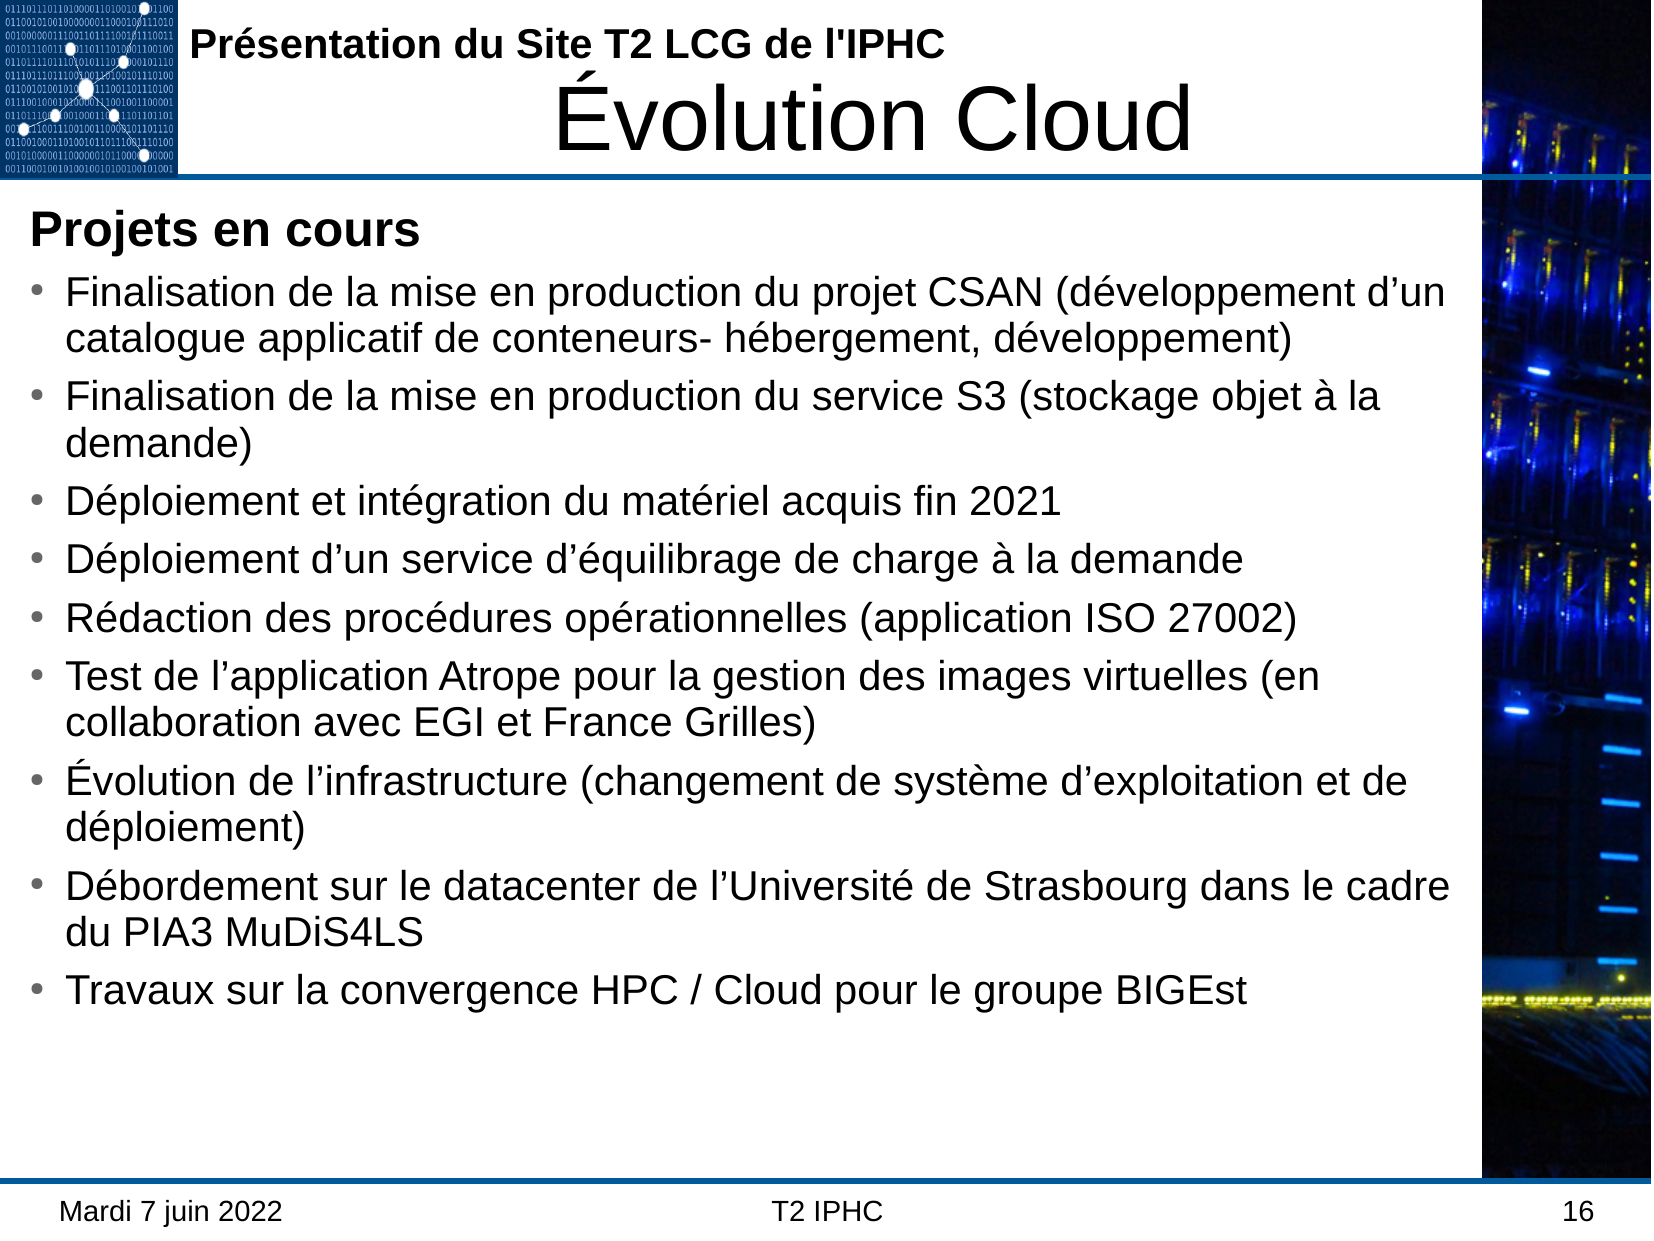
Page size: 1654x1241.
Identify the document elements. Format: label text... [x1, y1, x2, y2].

picture [0, 0, 178, 178]
title Évolution Cloud [177, 67, 1571, 171]
picture [1482, 0, 1651, 174]
text_box Projets en cours Finalisation de la mise en production du projet CSAN (développement d’un catalogue applicatif de conteneurs- hébergement, développement) Finalisation de la mise en production du service S3 (stockage objet à la demande) Déploiement et intégration du matériel acquis fin 2021 Déploiement d’un service d’équilibrage de charge à la demande Rédaction des procédures opérationnelles (application ISO 27002) Test de l’application Atrope pour la gestion des images virtuelles (en collaboration avec EGI et France Grilles) Évolution de l’infrastructure (changement de système d’exploitation et de déploiement) Débordement sur le datacenter de l’Université de Strasbourg dans le cadre du PIA3 MuDiS4LS Travaux sur la convergence HPC / Cloud pour le groupe BIGEst [14, 193, 1477, 1049]
picture [1482, 180, 1651, 1178]
